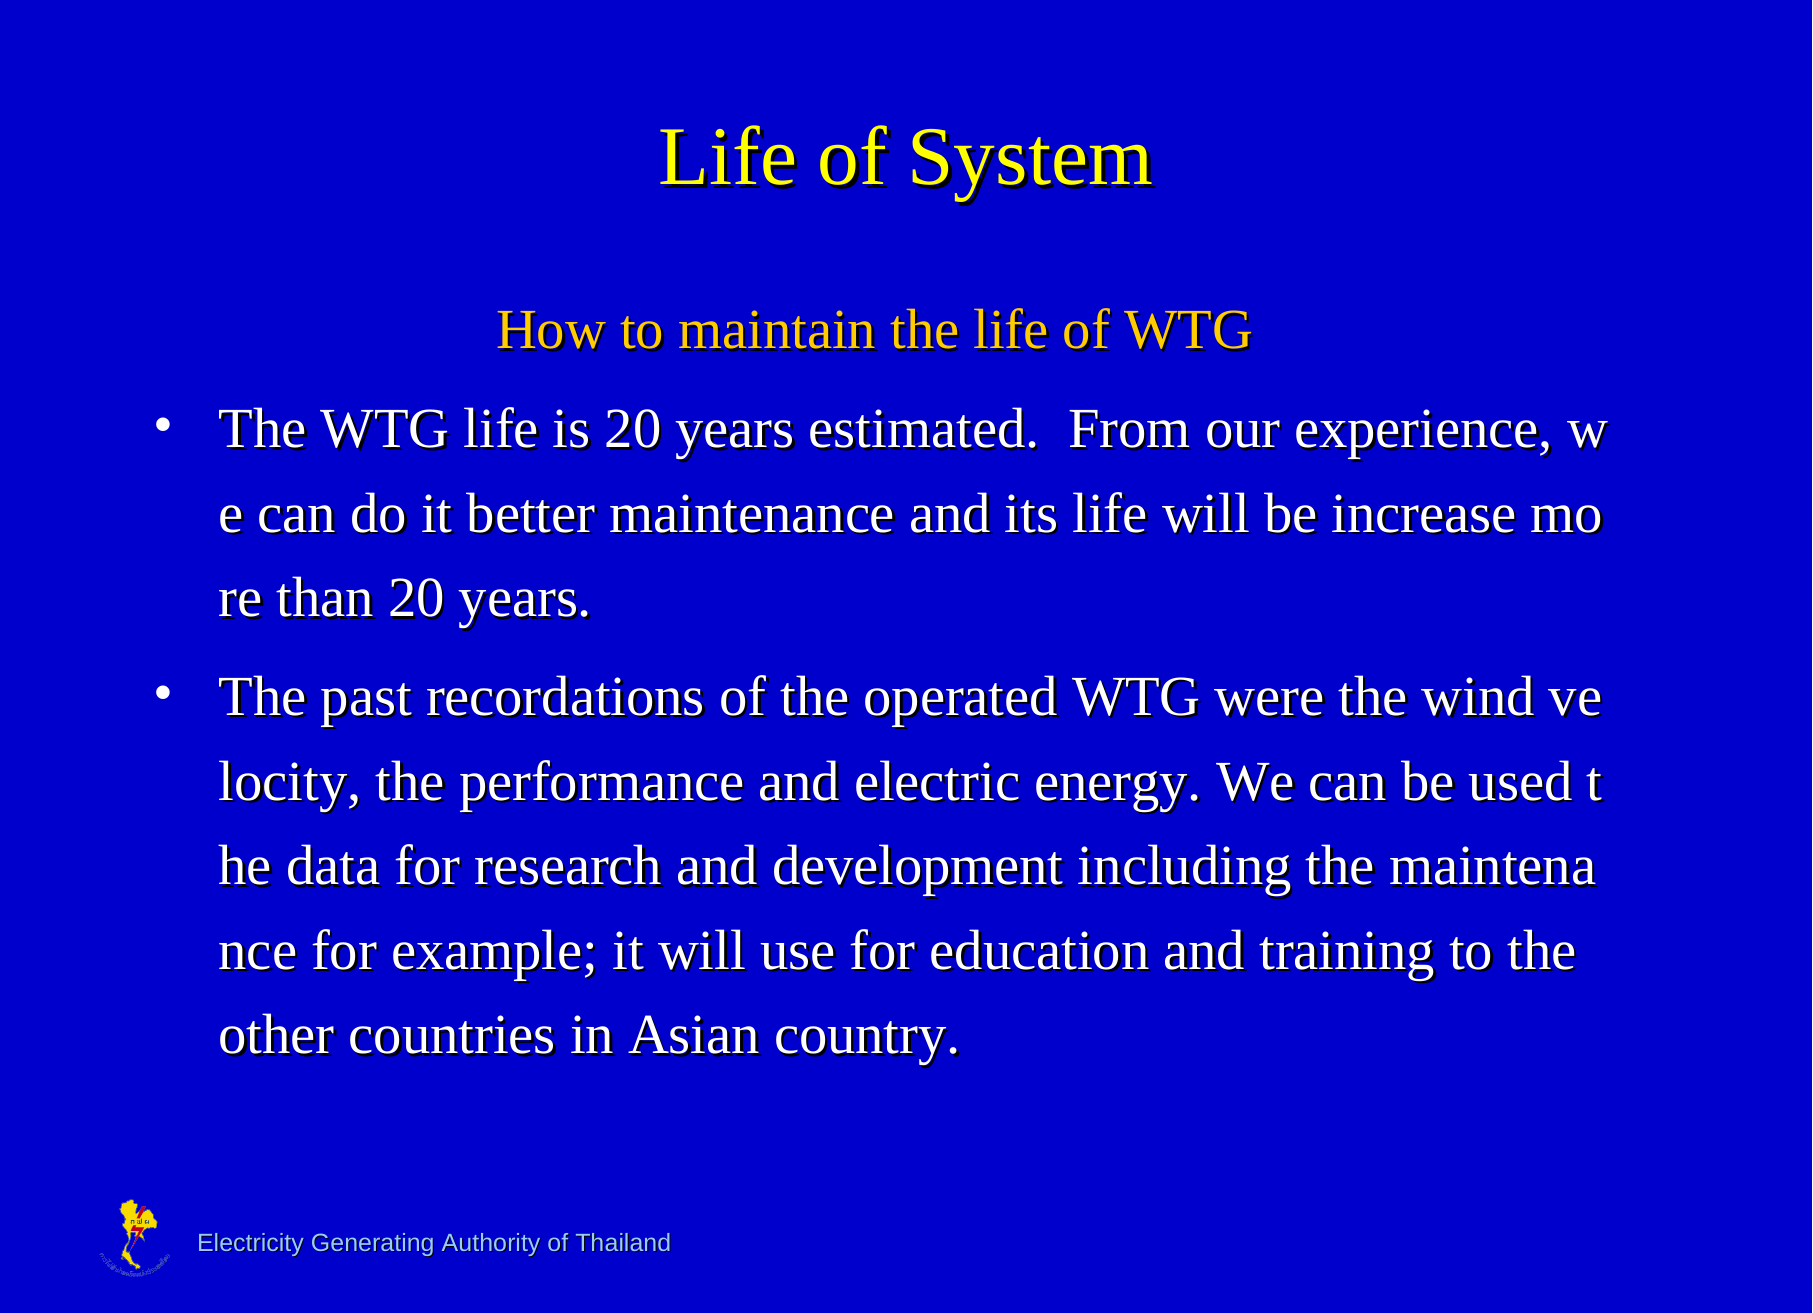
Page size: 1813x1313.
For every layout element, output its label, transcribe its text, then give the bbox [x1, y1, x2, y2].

title Life of System [135, 41, 1677, 261]
list How to maintain the life of WTG The WTG life is 20 years estimated. From our experience, we can do it better maintenance and its life will be increase more than 20 years. The past recordations of the operated WTG were the wind velocity, the performance and electric energy. We can be used the data for research and development including the maintenance for example; it will use for education and training to the other countries in Asian country. [135, 266, 1627, 1082]
picture [97, 1197, 172, 1280]
